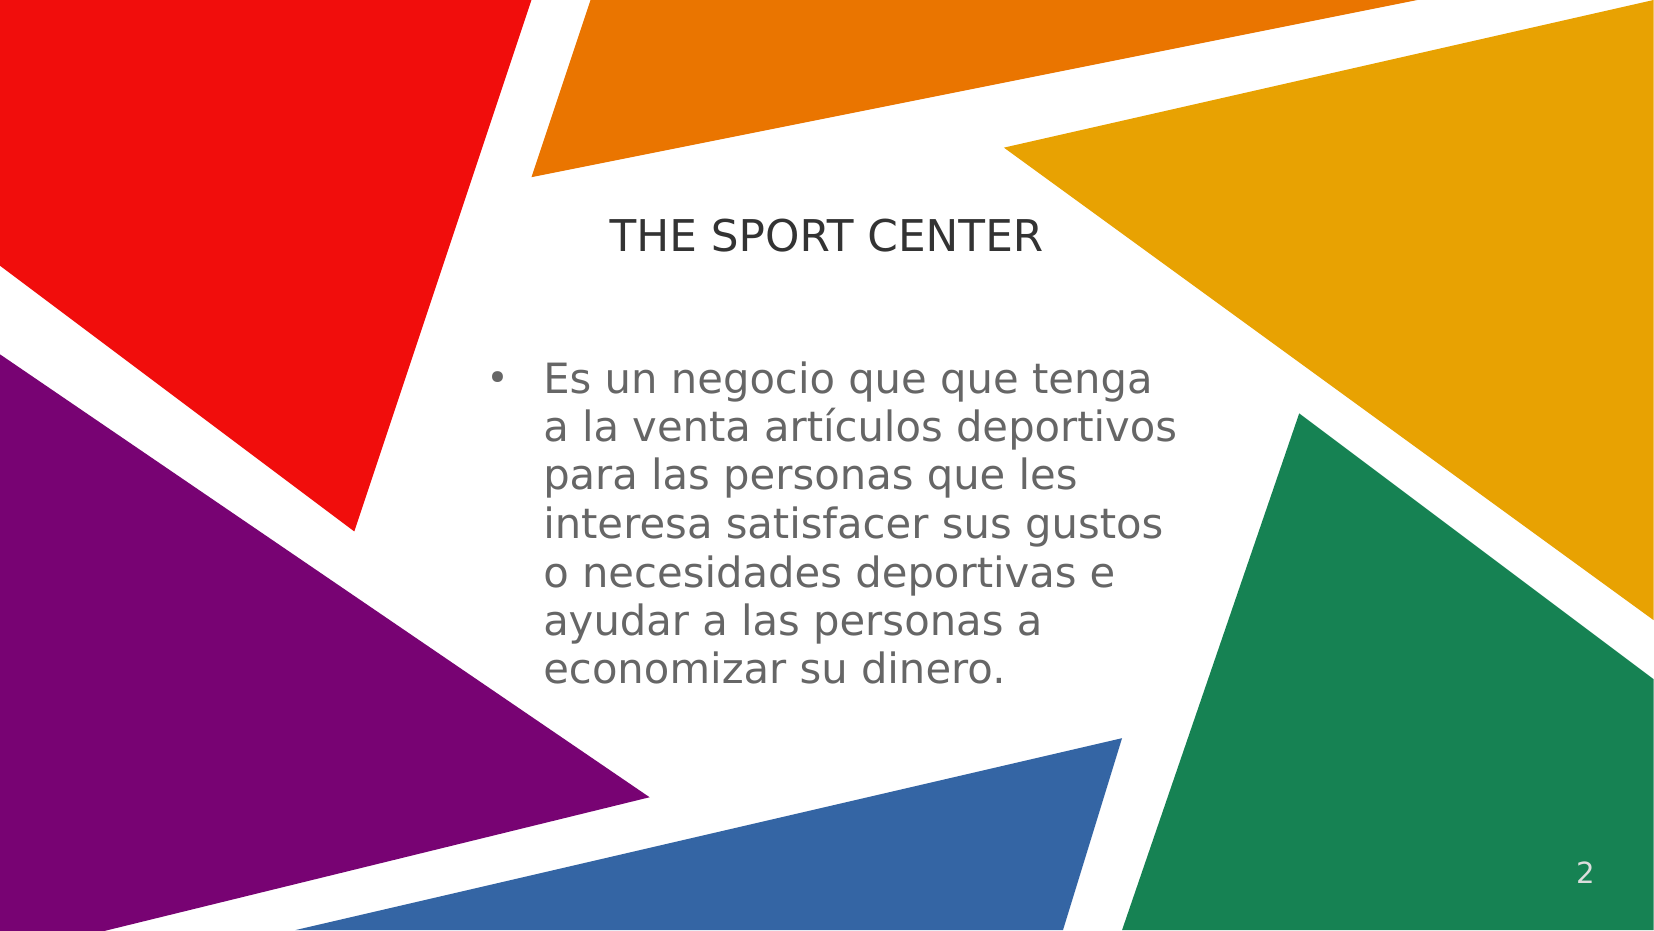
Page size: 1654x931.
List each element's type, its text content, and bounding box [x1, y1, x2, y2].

title THE SPORT CENTER [472, 147, 1182, 325]
list Es un negocio que que tenga a la venta artículos deportivos para las personas que les interesa satisfacer sus gustos o necesidades deportivas e ayudar a las personas a economizar su dinero. [472, 354, 1182, 768]
